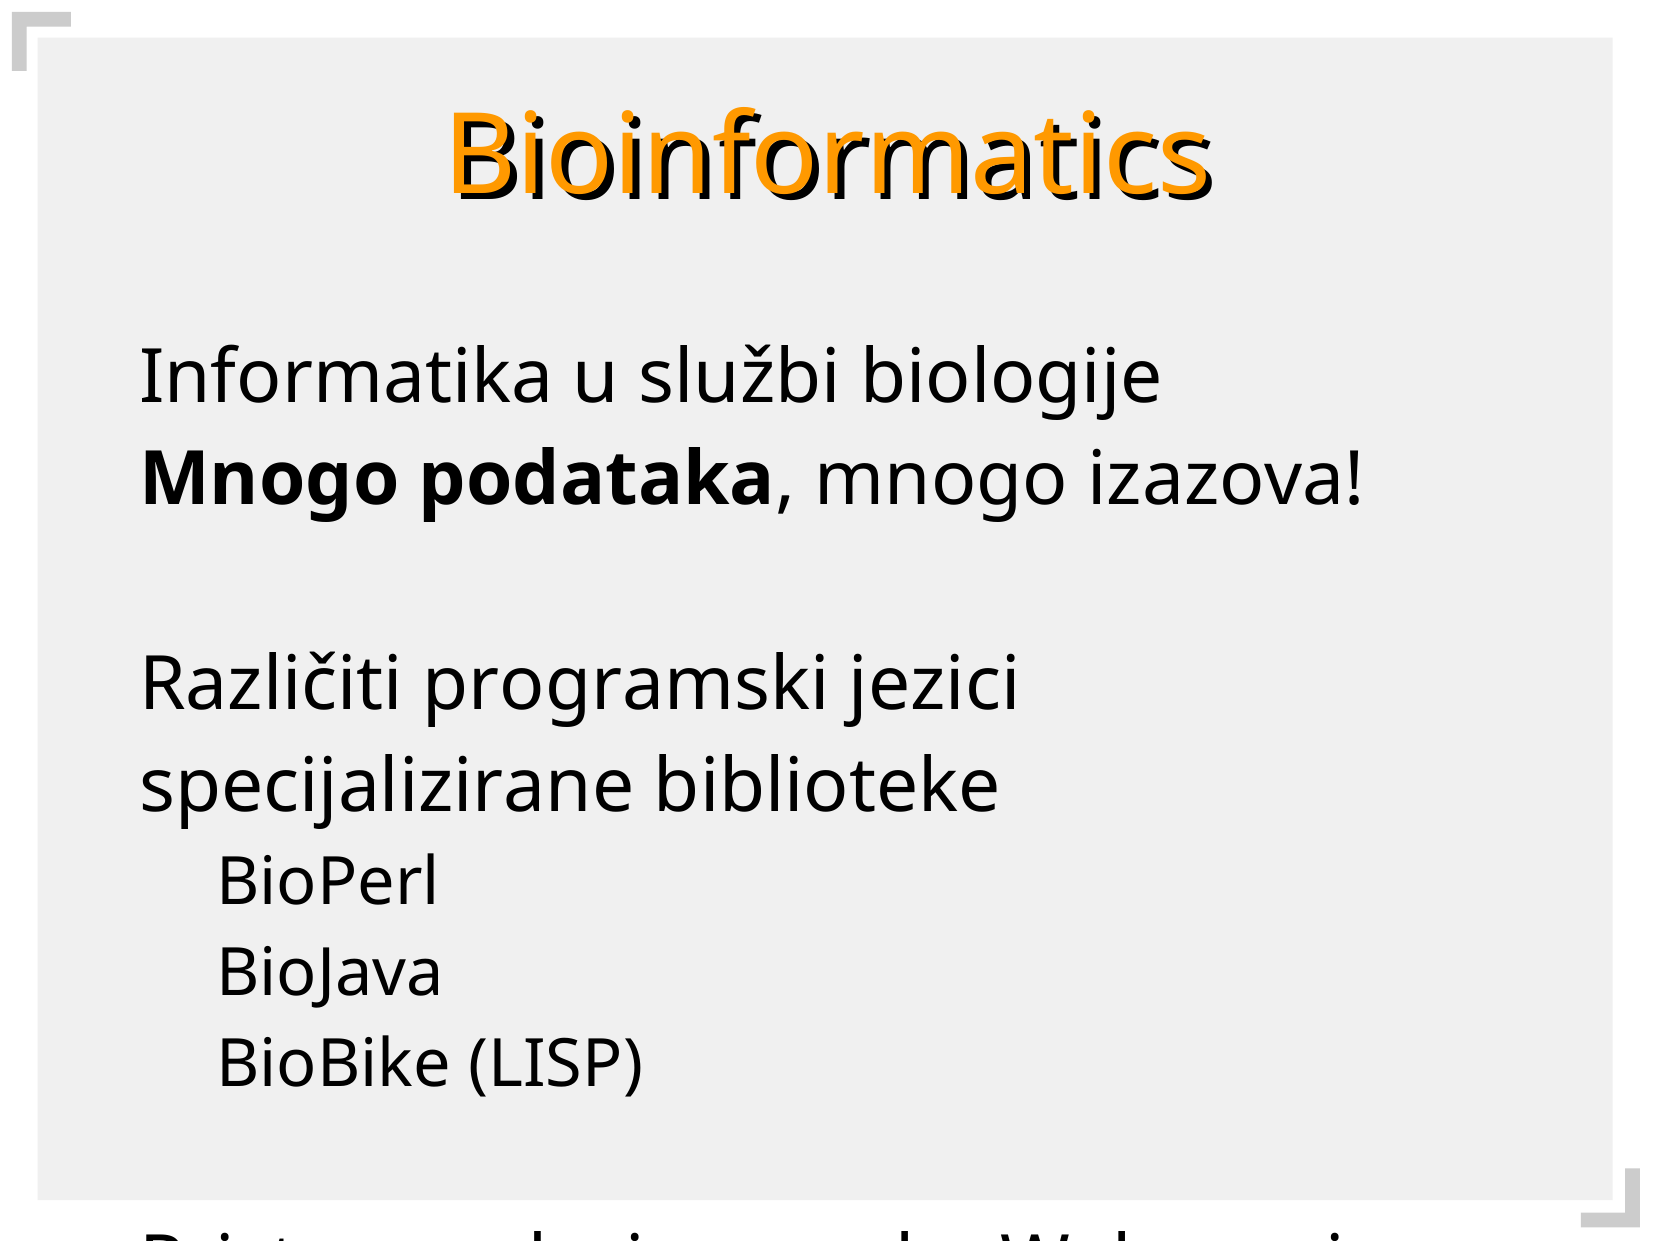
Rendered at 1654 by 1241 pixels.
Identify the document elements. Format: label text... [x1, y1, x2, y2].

list Informatika u službi biologije Mnogo podataka, mnogo izazova! Različiti programski jezici specijalizirane biblioteke BioPerl BioJava BioBike (LISP) Pristup podacima preko Web servisa [121, 322, 1561, 1142]
title Bioinformatics [121, 46, 1534, 254]
